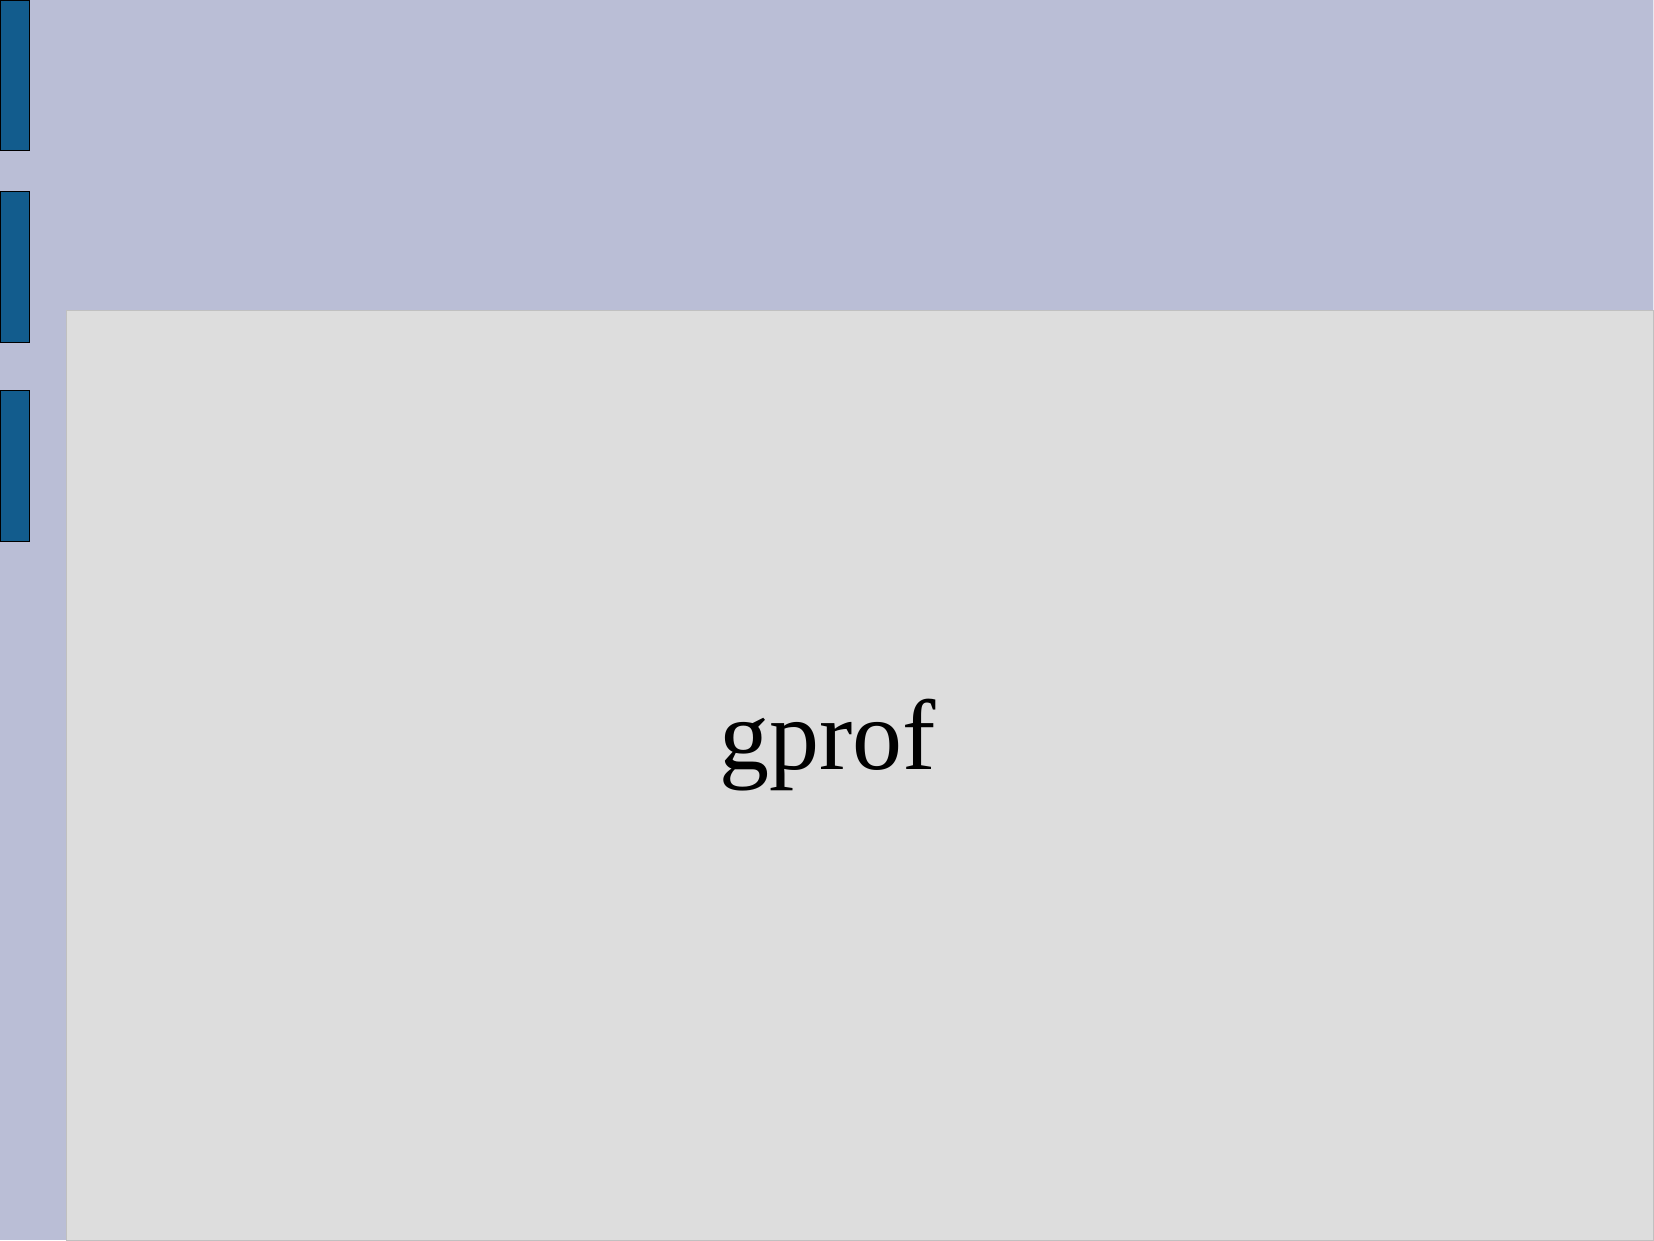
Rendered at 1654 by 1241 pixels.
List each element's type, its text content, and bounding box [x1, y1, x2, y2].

subtitle gprof [121, 344, 1534, 1127]
